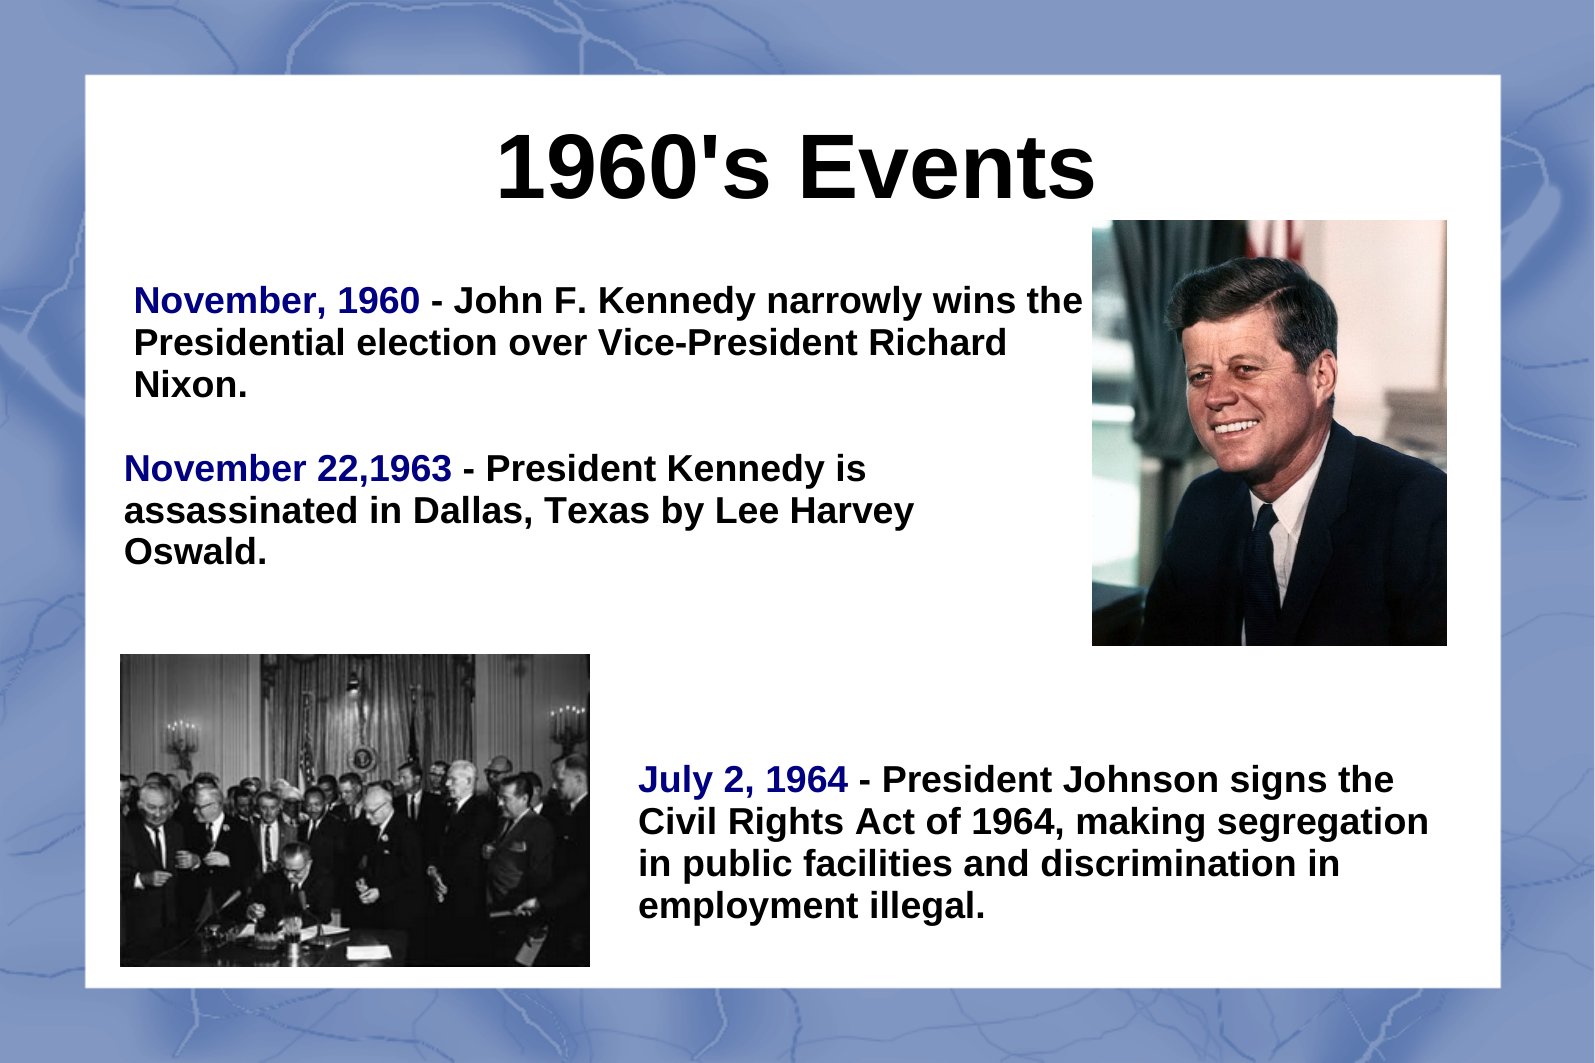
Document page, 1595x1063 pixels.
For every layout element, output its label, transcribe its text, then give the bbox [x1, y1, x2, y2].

text_box July 2, 1964 - President Johnson signs the Civil Rights Act of 1964, making segregation in public facilities and discrimination in employment illegal. [638, 758, 1456, 932]
title 1960's Events [113, 85, 1481, 248]
text_box November 22,1963 - President Kennedy is assassinated in Dallas, Texas by Lee Harvey Oswald. [123, 447, 1058, 577]
text_box November, 1960 - John F. Kennedy narrowly wins the Presidential election over Vice-President Richard Nixon. [133, 279, 1092, 410]
picture [0, 0, 1595, 1063]
